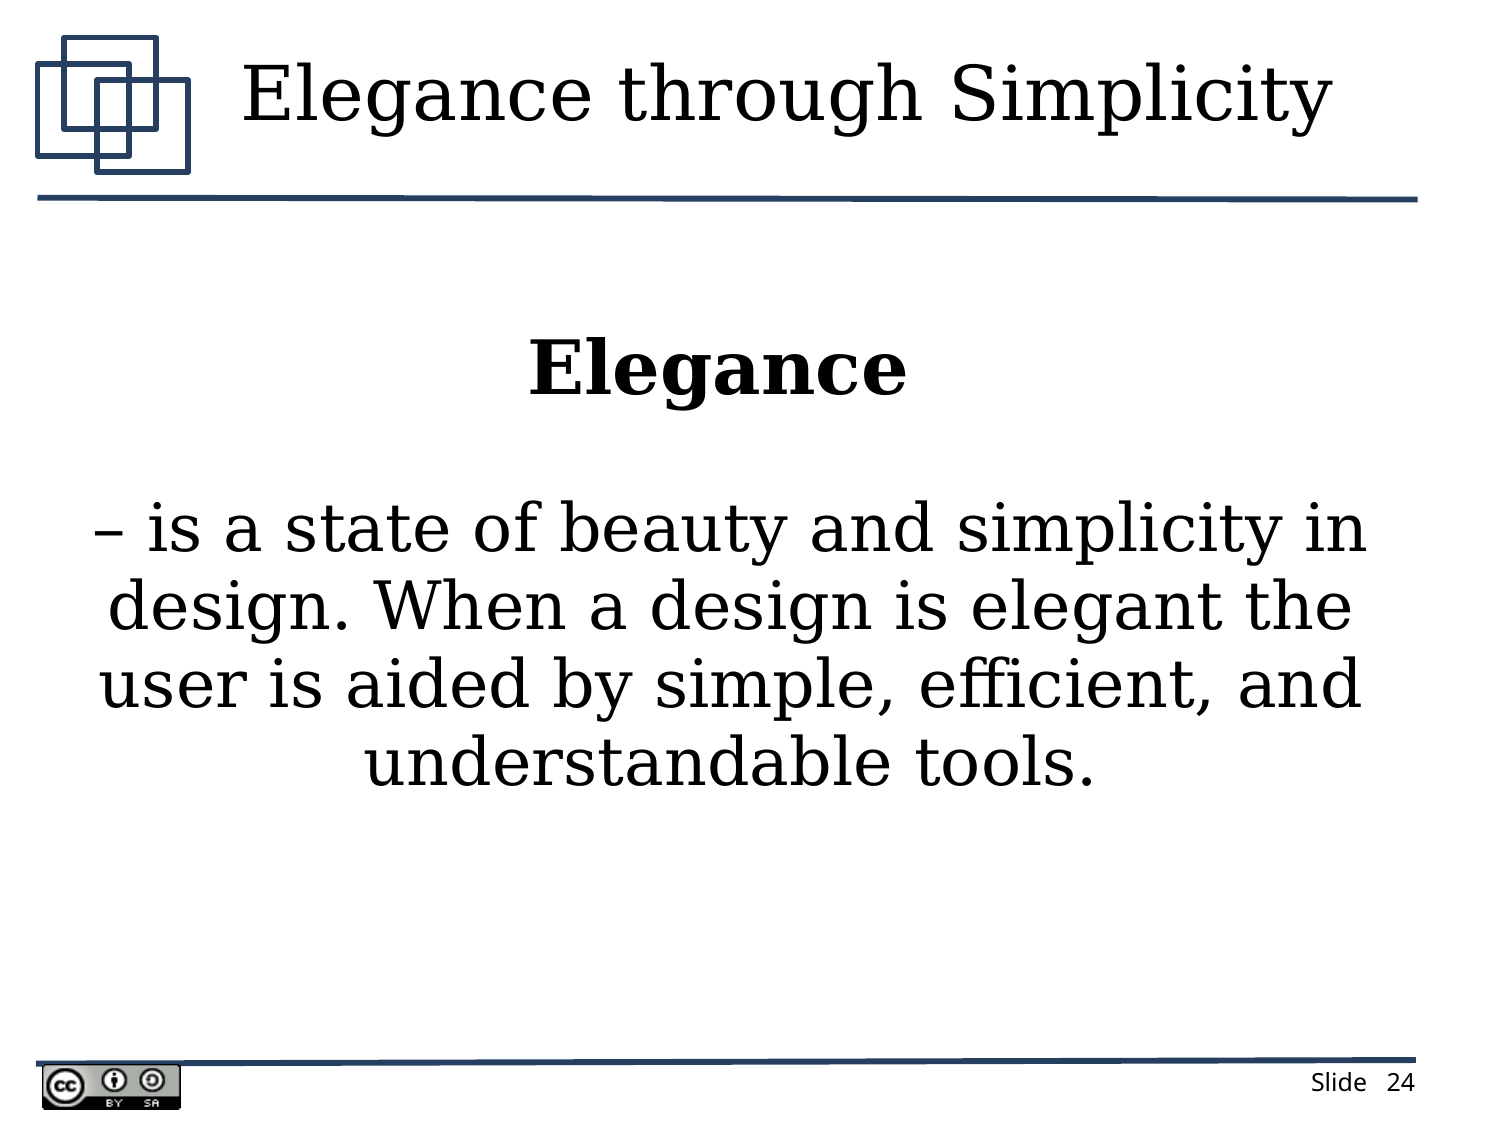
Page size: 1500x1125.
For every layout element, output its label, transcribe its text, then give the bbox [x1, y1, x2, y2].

picture [42, 1064, 181, 1110]
title Elegance through Simplicity [150, 0, 1425, 188]
subtitle Elegance – is a state of beauty and simplicity in design. When a design is elegant the user is aided by simple, efficient, and understandable tools. [37, 224, 1425, 968]
